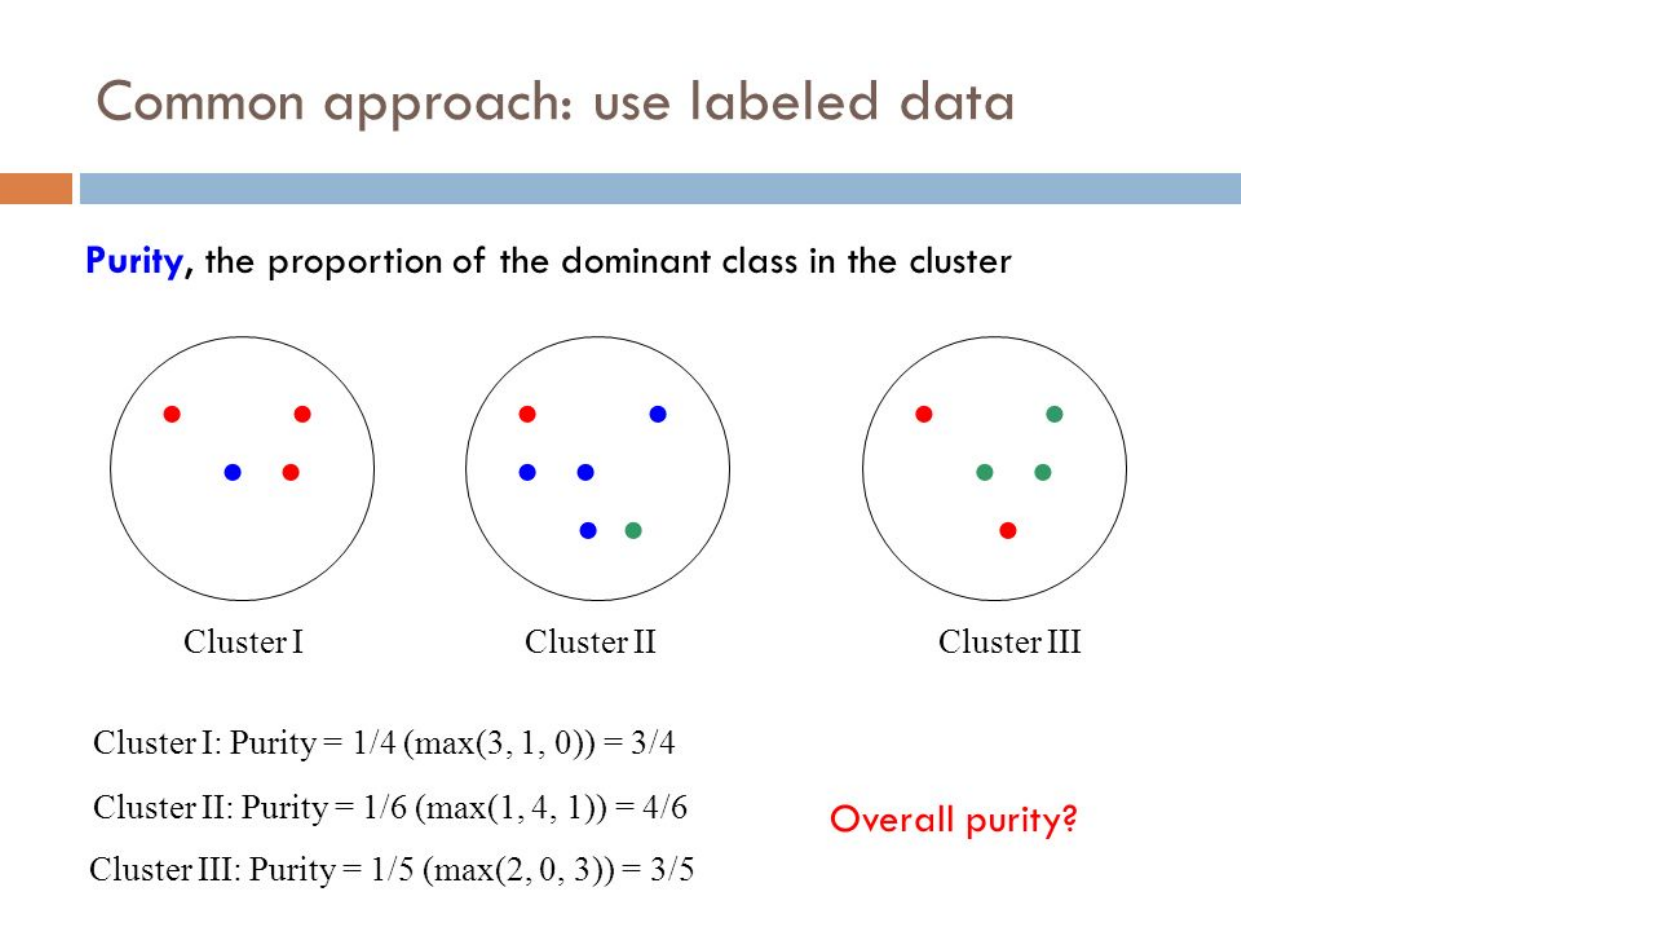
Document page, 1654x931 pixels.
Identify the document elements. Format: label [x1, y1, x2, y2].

picture [0, 0, 1241, 931]
